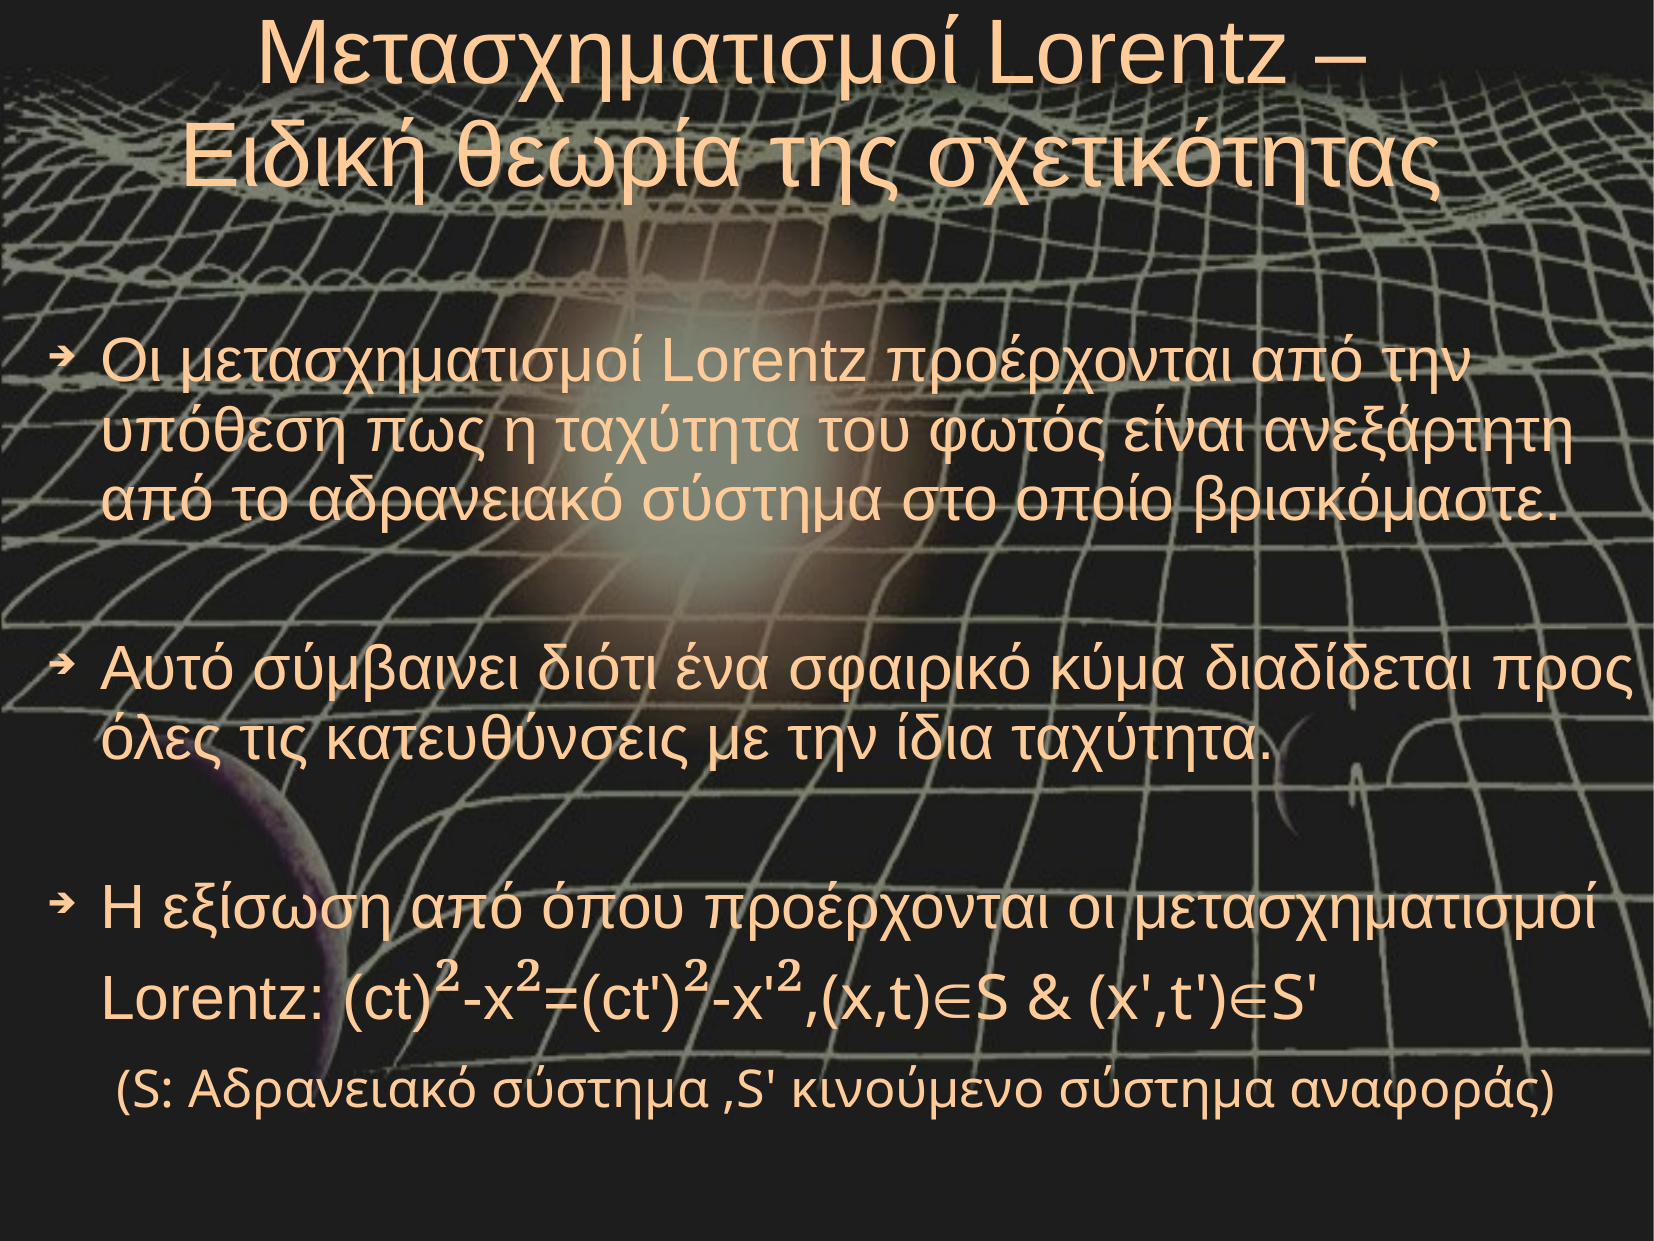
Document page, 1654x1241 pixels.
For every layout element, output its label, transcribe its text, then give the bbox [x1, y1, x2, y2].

list Οι μετασχηματισμοί Lorentz προέρχονται από την υπόθεση πως η ταχύτητα του φωτός είναι ανεξάρτητη από το αδρανειακό σύστημα στο οποίο βρισκόμαστε. Αυτό σύμβαινει διότι ένα σφαιρικό κύμα διαδίδεται προς όλες τις κατευθύνσεις με την ίδια ταχύτητα. Η εξίσωση από όπου προέρχονται οι μετασχηματισμοί Lorentz: (ct)²-x²=(ct')²-x'²,(x,t)ÎS & (x',t')ÎS' (S: Αδρανειακό σύστημα ,S' κινούμενο σύστημα αναφοράς) [29, 324, 1654, 1241]
title Μετασχηματισμοί Lorentz – Ειδική θεωρία της σχετικότητας [118, 0, 1506, 208]
picture [0, 0, 1654, 1241]
